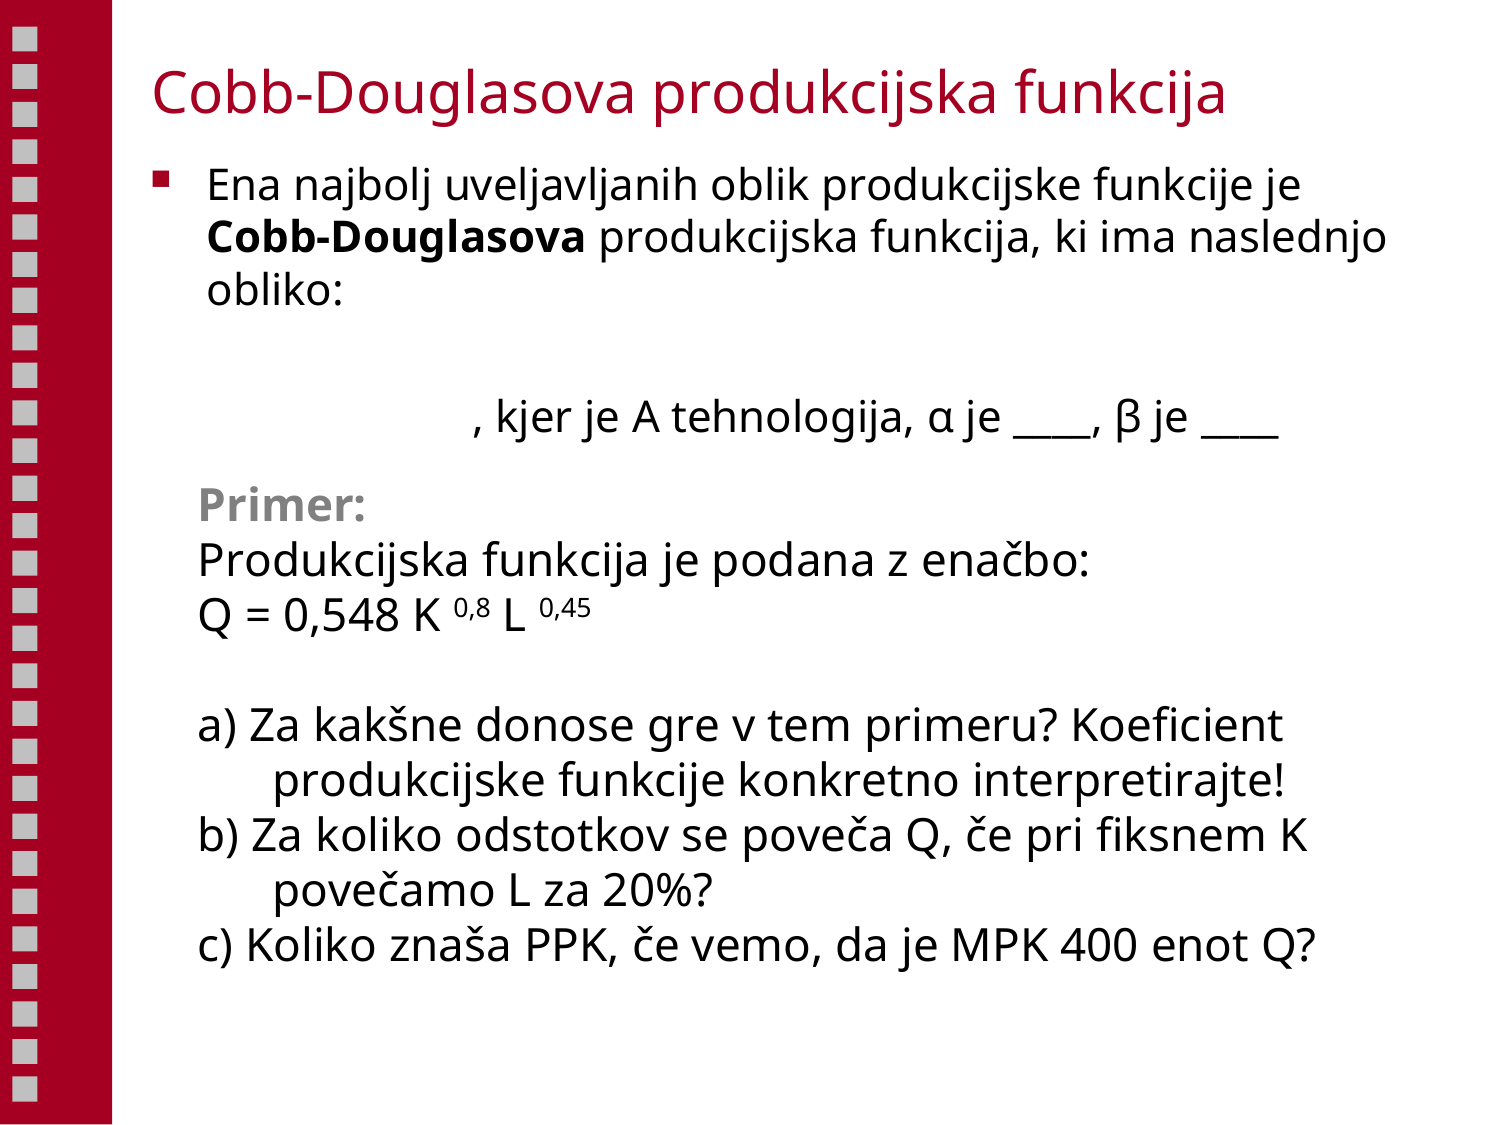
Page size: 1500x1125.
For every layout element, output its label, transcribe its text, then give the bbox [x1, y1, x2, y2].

title Cobb-Douglasova produkcijska funkcija [136, 30, 1412, 149]
text_box Primer: Produkcijska funkcija je podana z enačbo: Q = 0,548 K 0,8 L 0,45 a) Za kakšne donose gre v tem primeru? Koeficient produkcijske funkcije konkretno interpretirajte! b) Za koliko odstotkov se poveča Q, če pri fiksnem K povečamo L za 20%? c) Koliko znaša PPK, če vemo, da je MPK 400 enot Q? [183, 467, 1424, 979]
list Ena najbolj uveljavljanih oblik produkcijske funkcije je Cobb-Douglasova produkcijska funkcija, ki ima naslednjo obliko: , kjer je A tehnologija, α je ____, β je ____ [135, 148, 1411, 449]
